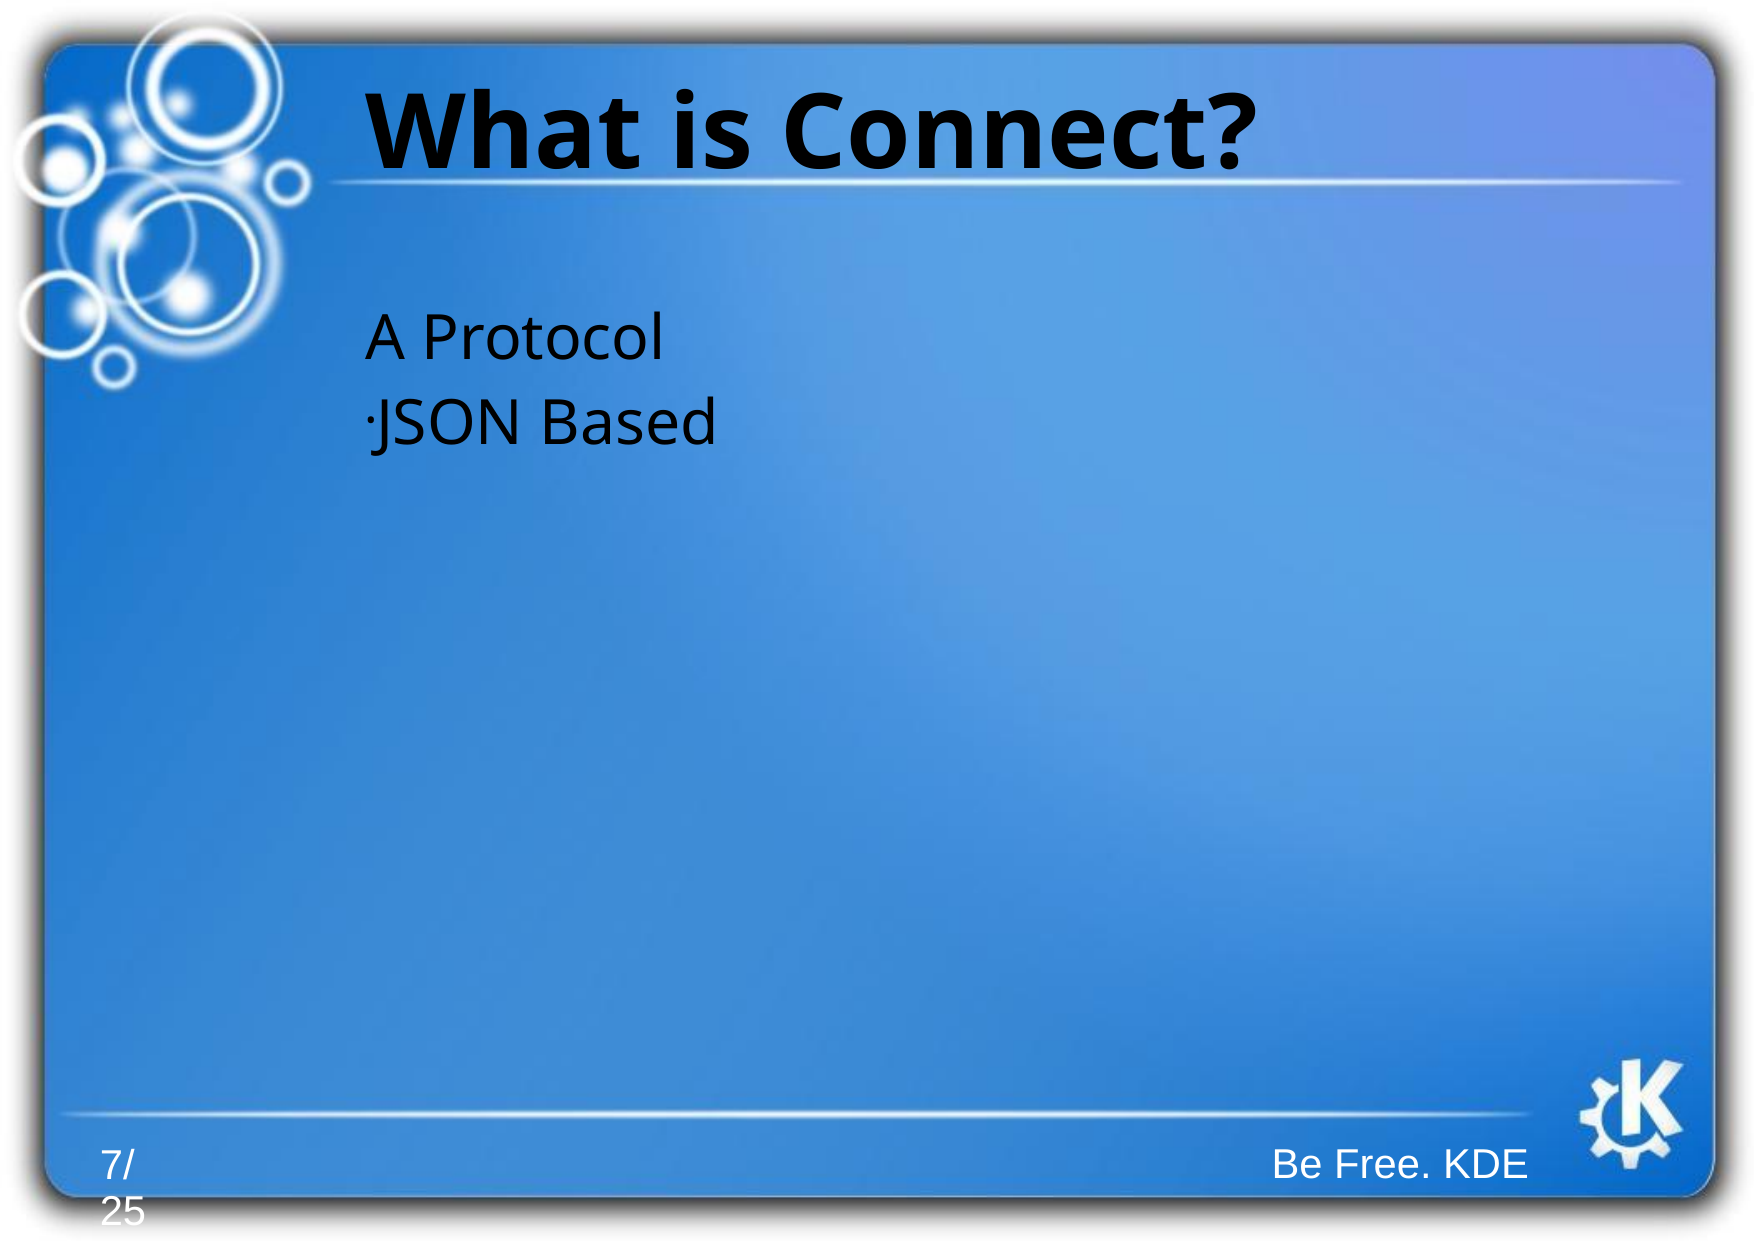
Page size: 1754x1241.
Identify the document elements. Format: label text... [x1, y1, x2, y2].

picture [0, 0, 1754, 1241]
title What is Connect? [350, 49, 1649, 174]
list A Protocol JSON Based [350, 285, 1667, 975]
